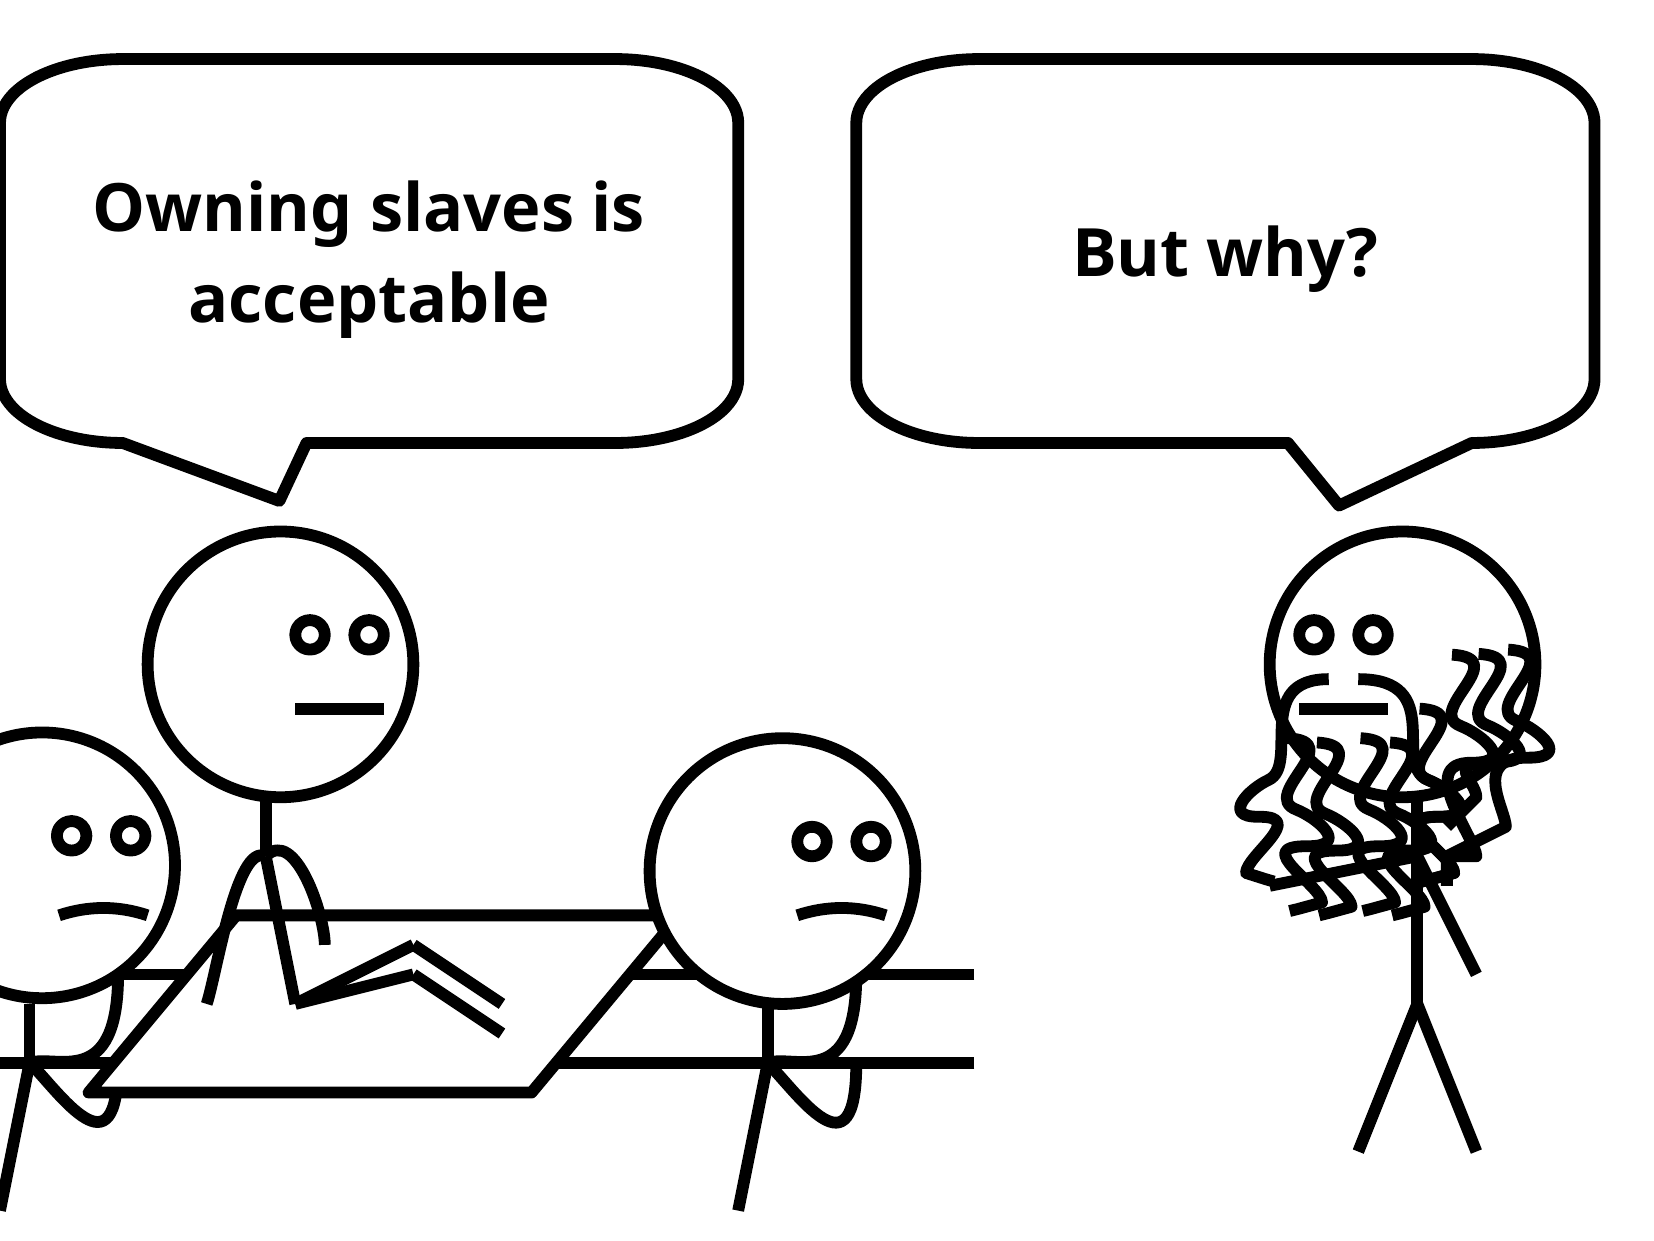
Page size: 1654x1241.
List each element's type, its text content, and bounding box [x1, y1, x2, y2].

text_box [1299, 620, 1329, 650]
text_box [295, 620, 325, 650]
text_box [0, 732, 175, 999]
text_box [88, 738, 916, 1093]
text_box [354, 620, 384, 650]
text_box But why? [856, 59, 1595, 506]
text_box [1358, 620, 1388, 650]
text_box Owning slaves is acceptable [0, 59, 739, 501]
